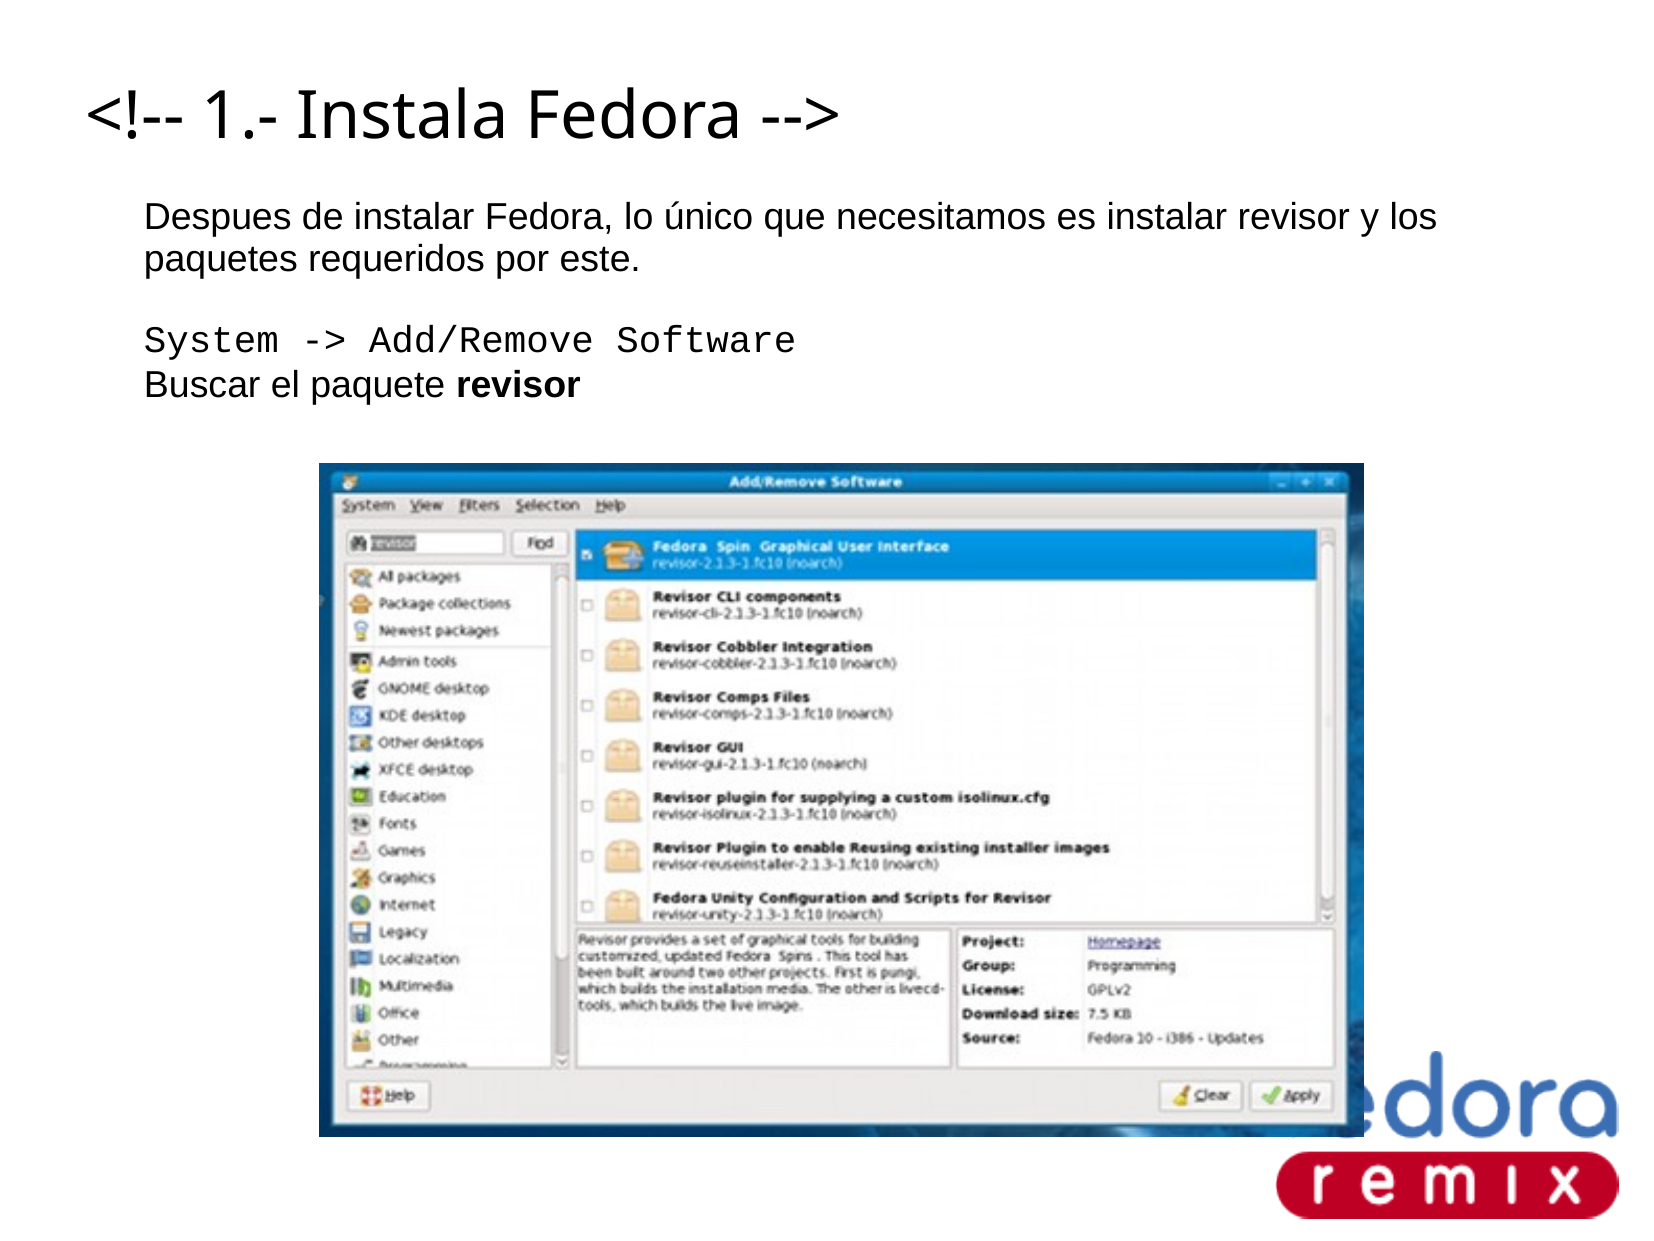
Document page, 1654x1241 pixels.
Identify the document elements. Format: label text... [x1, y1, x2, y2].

text_box Despues de instalar Fedora, lo único que necesitamos es instalar revisor y los paquetes requeridos por este. System -> Add/Remove Software Buscar el paquete revisor [129, 187, 1526, 414]
list <!-- 1.- Instala Fedora --> [14, 67, 1390, 146]
picture [319, 463, 1619, 1219]
